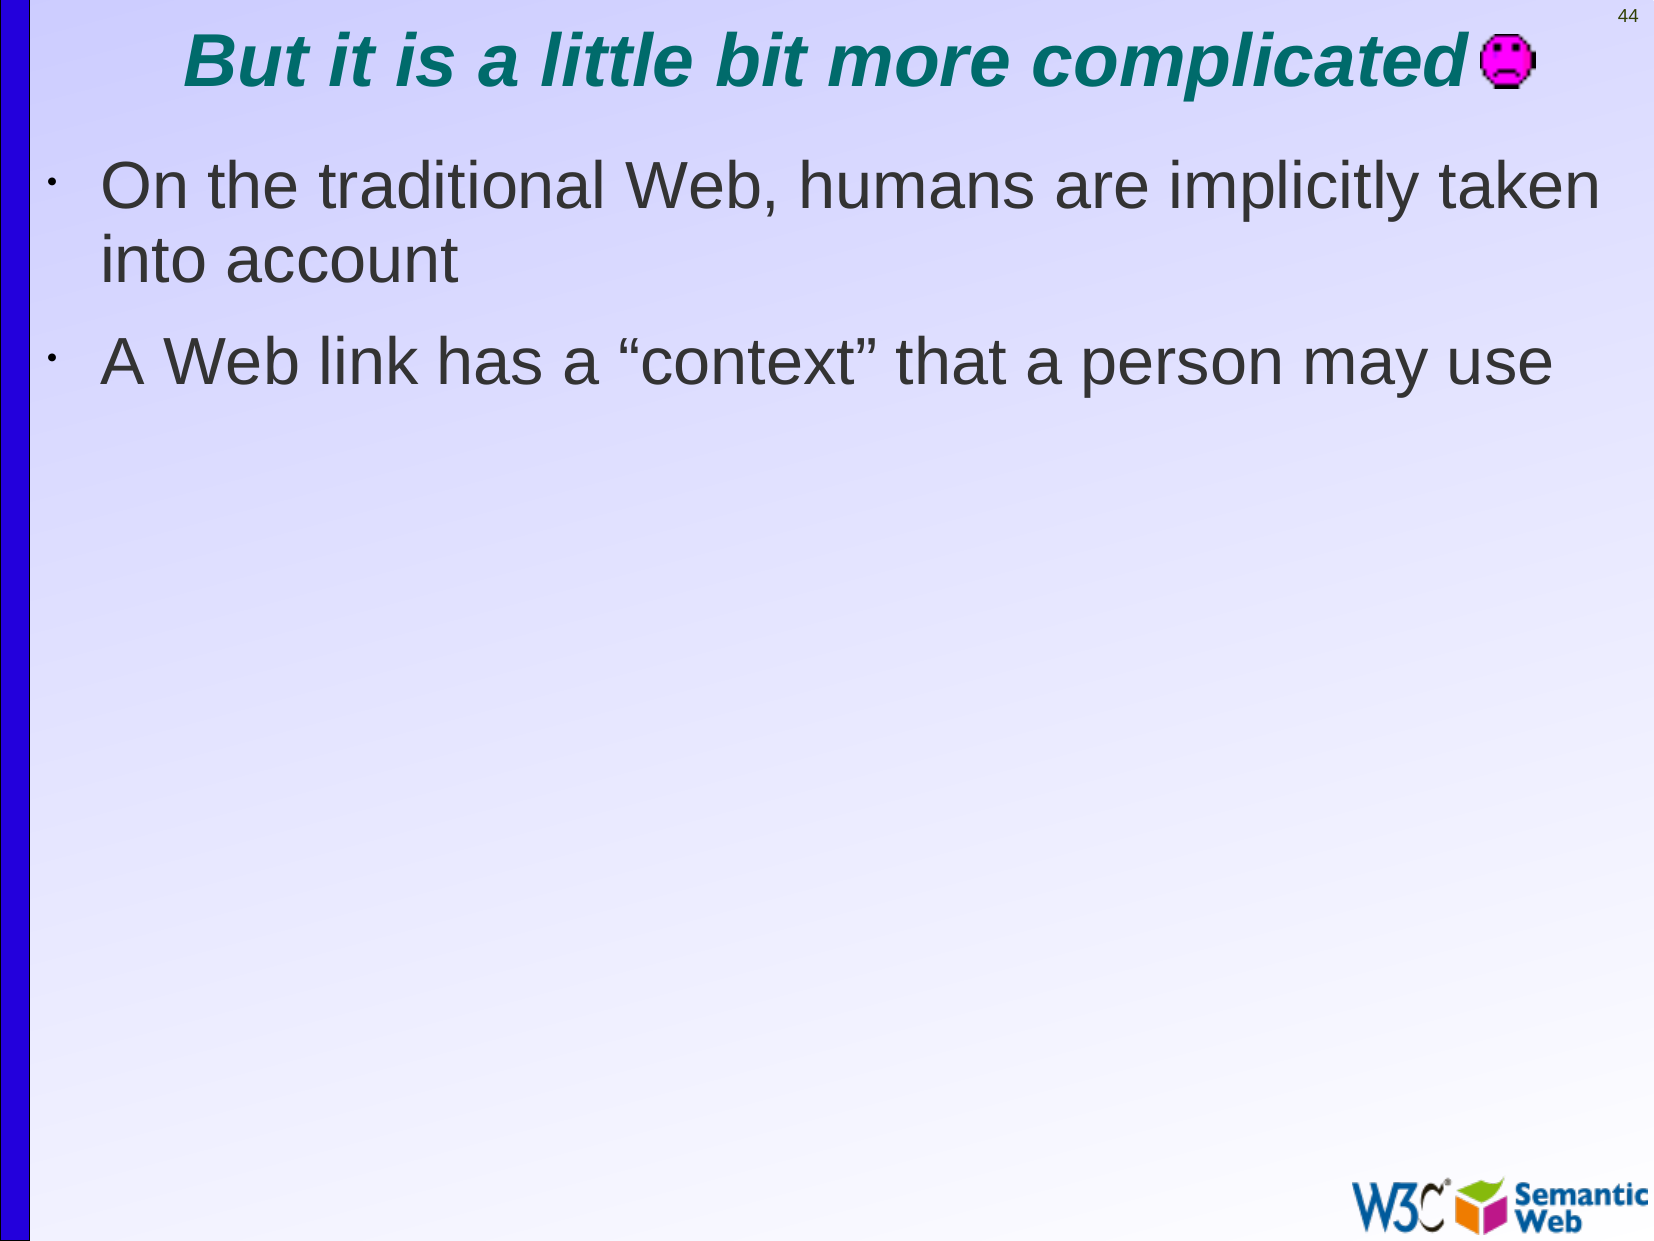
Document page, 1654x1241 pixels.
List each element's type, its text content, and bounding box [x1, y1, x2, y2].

picture [1480, 34, 1536, 89]
picture [1352, 1175, 1648, 1235]
title But it is a little bit more complicated [0, 0, 1654, 119]
list On the traditional Web, humans are implicitly taken into account A Web link has a “context” that a person may use [29, 147, 1624, 1134]
